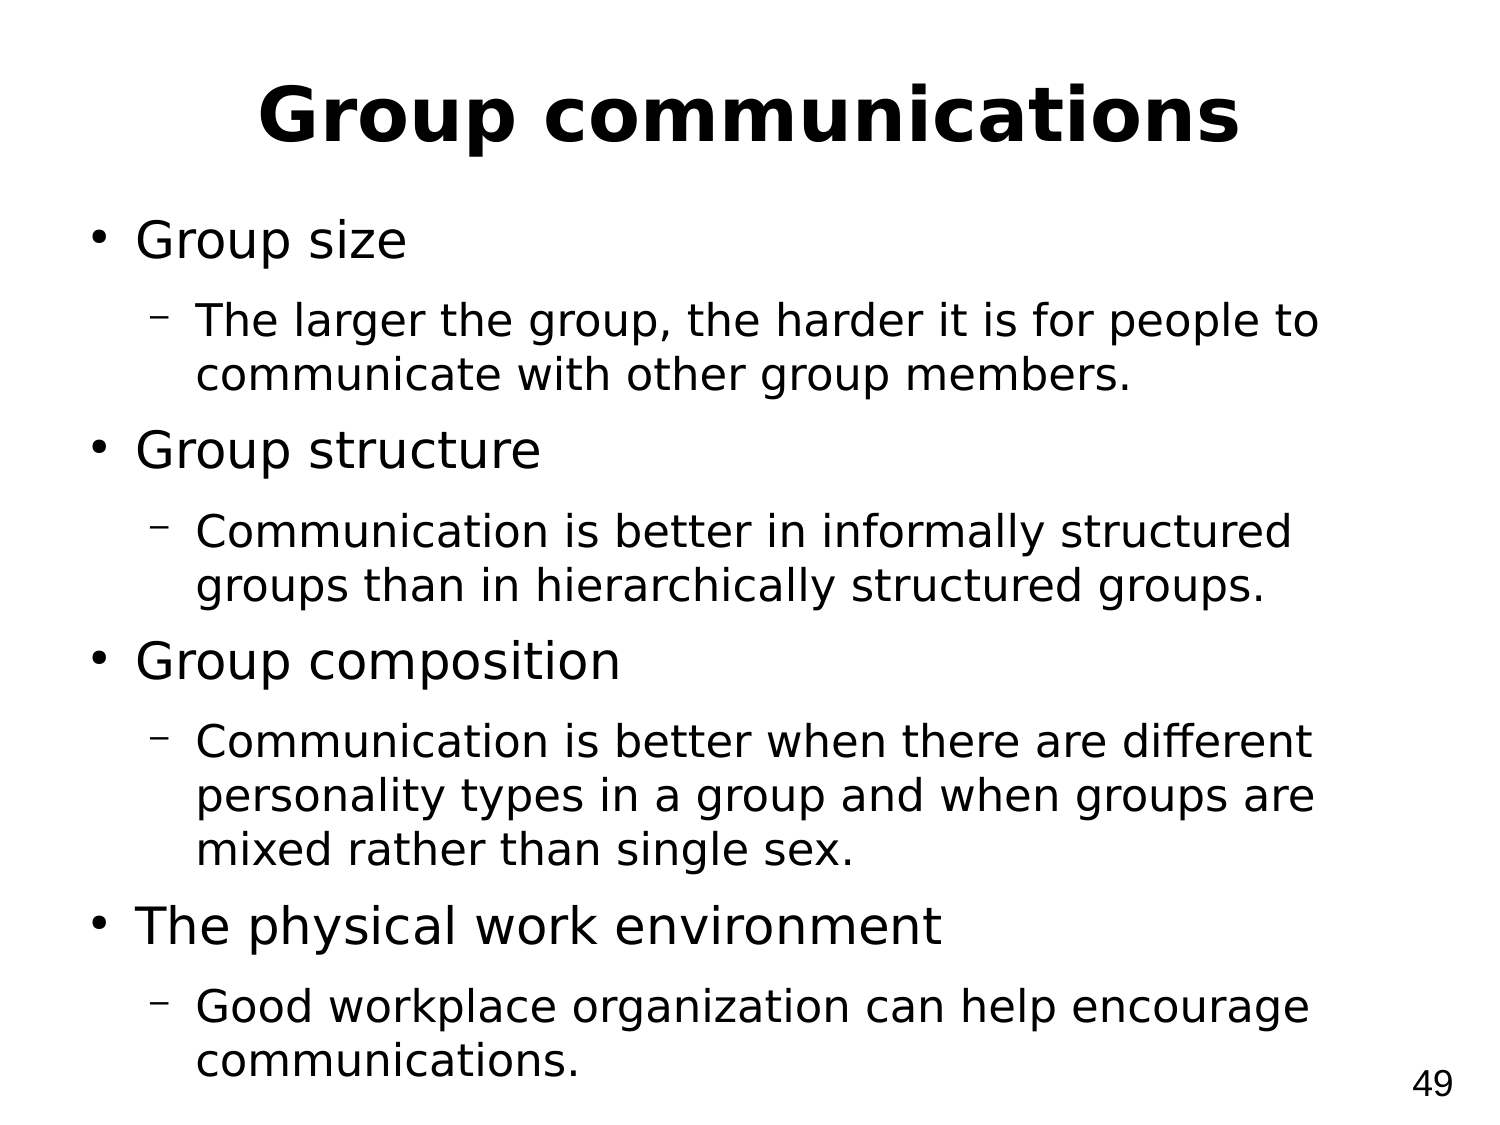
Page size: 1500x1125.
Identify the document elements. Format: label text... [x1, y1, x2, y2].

list Group size The larger the group, the harder it is for people to communicate with other group members. Group structure Communication is better in informally structured groups than in hierarchically structured groups. Group composition Communication is better when there are different personality types in a group and when groups are mixed rather than single sex. The physical work environment Good workplace organization can help encourage communications. [75, 206, 1425, 1093]
title Group communications [75, 44, 1425, 177]
